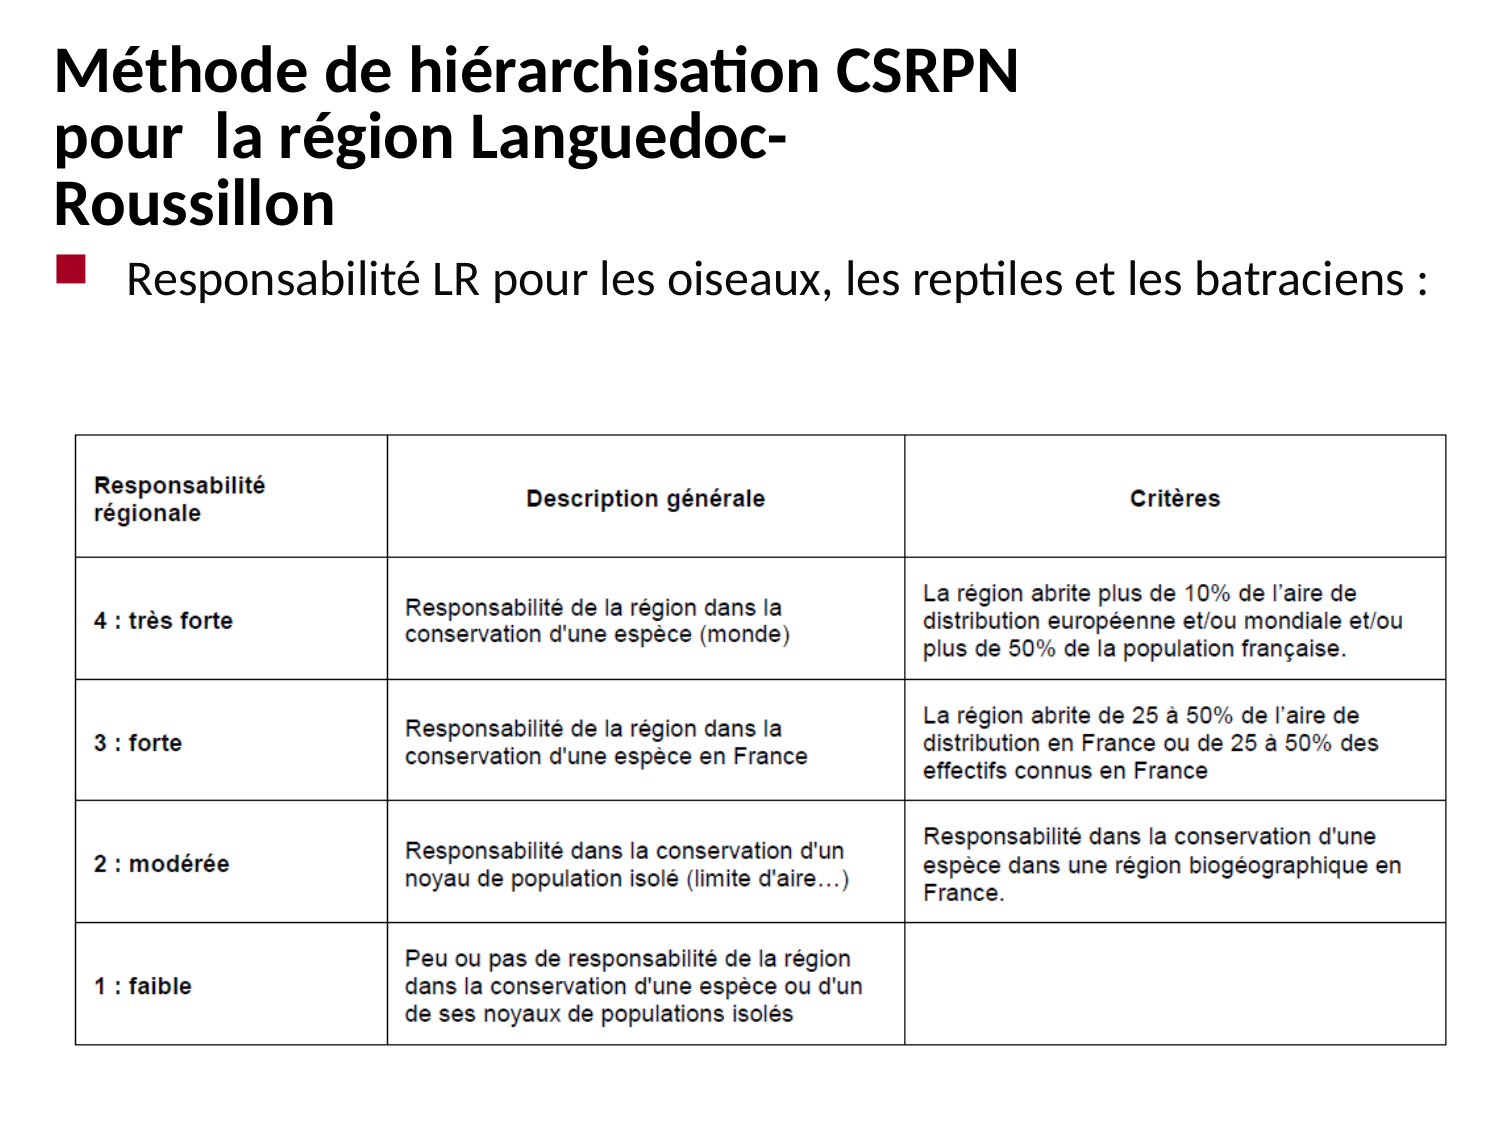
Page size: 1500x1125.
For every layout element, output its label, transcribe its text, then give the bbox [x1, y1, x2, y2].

text_box Responsabilité LR pour les oiseaux, les reptiles et les batraciens : [37, 237, 1447, 338]
picture [50, 425, 1463, 1063]
text_box Méthode de hiérarchisation CSRPN pour la région Languedoc-Roussillon [38, 34, 1087, 213]
